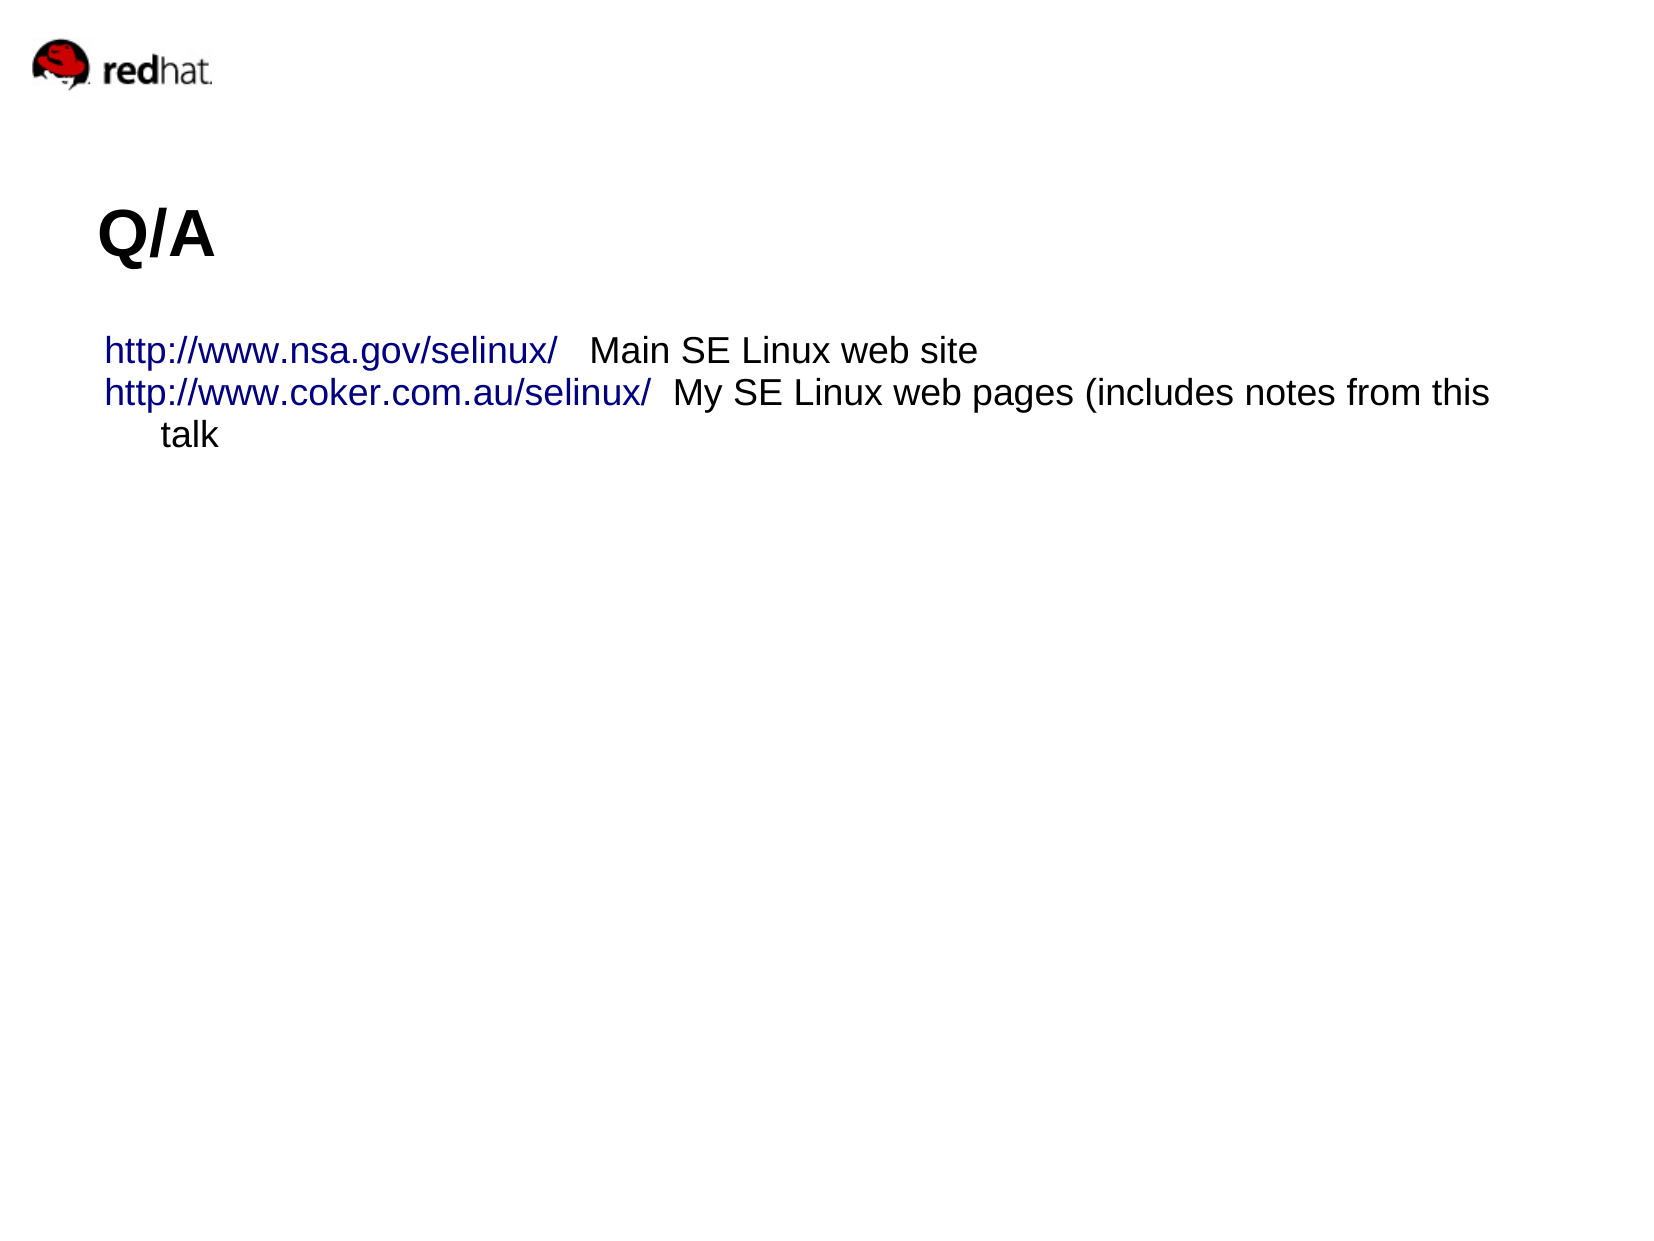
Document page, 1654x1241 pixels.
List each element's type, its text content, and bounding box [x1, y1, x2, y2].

picture [31, 37, 212, 98]
list http://www.nsa.gov/selinux/ Main SE Linux web site http://www.coker.com.au/selinux/ My SE Linux web pages (includes notes from this talk [104, 329, 1510, 1062]
title Q/A [79, 159, 1485, 308]
